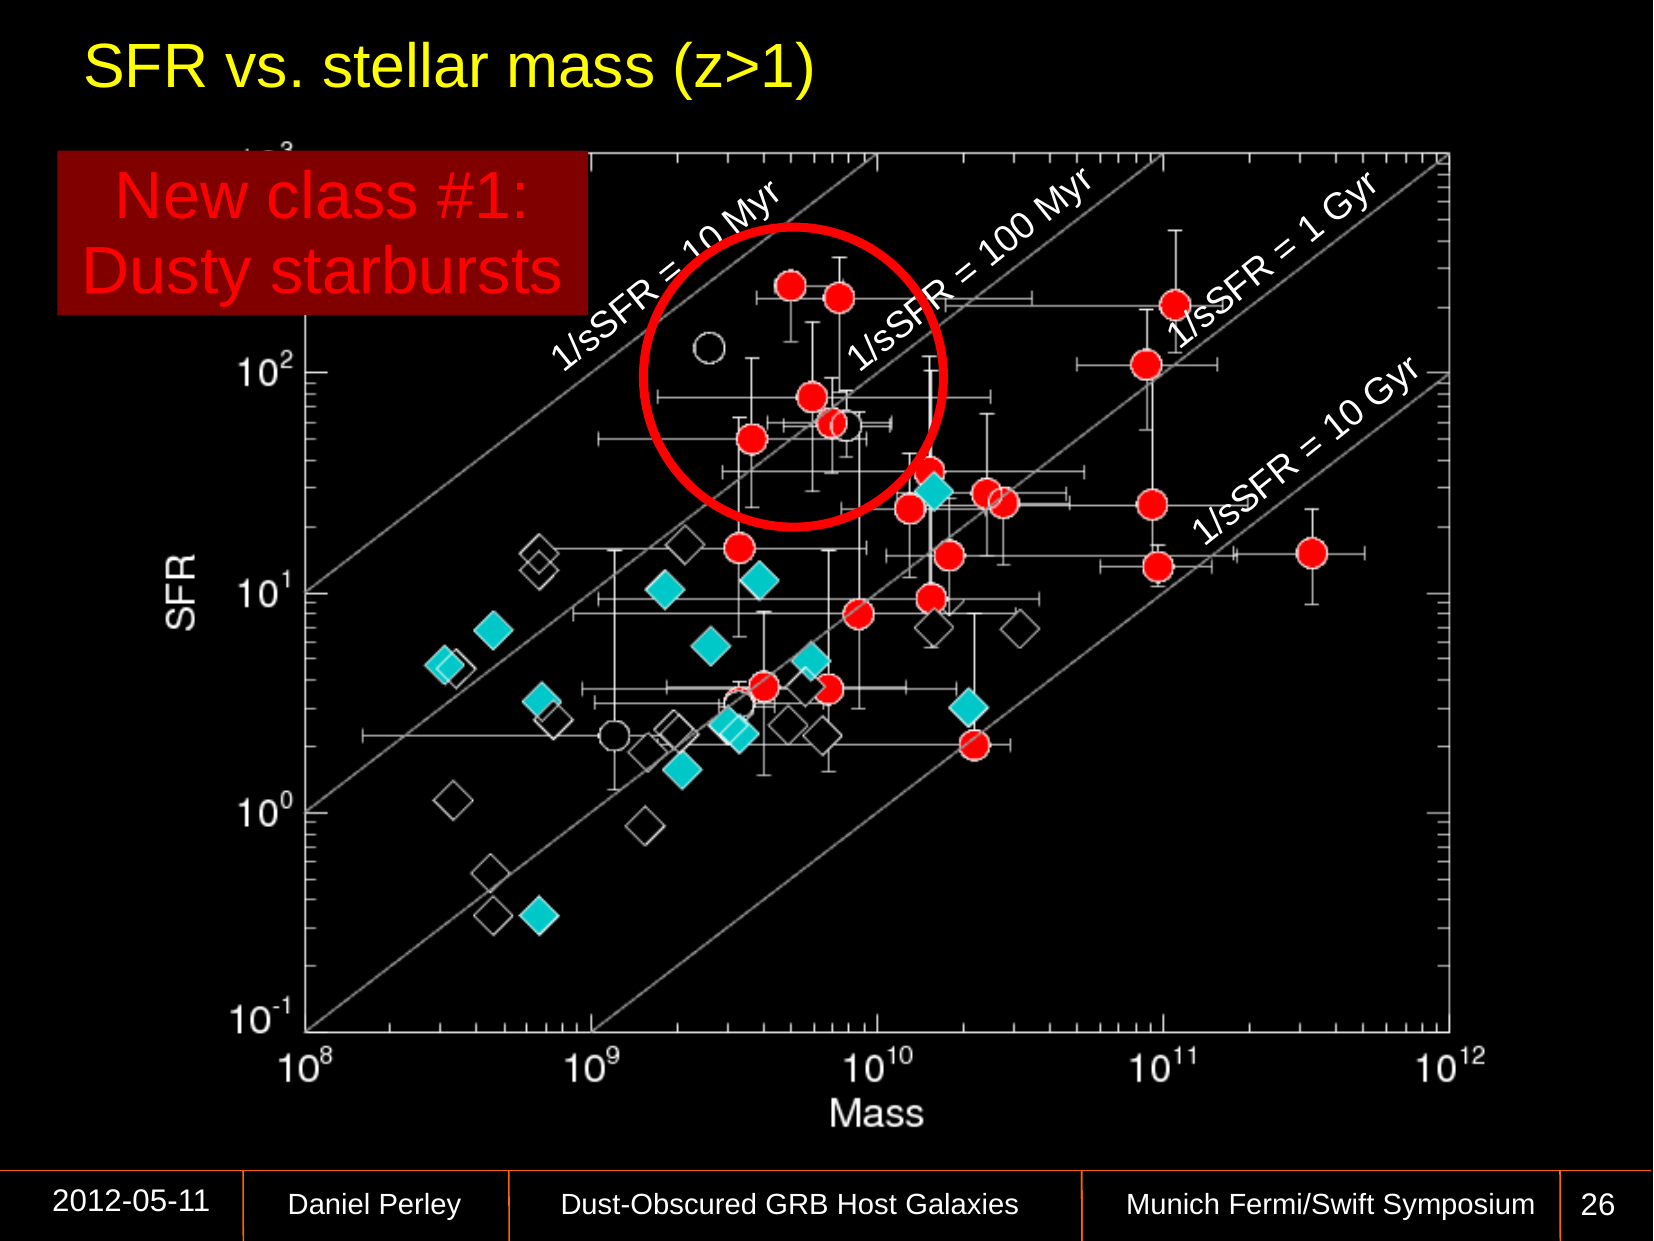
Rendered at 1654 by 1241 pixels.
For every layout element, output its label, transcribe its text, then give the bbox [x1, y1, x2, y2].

picture [650, 242, 935, 522]
text_box 1/sSFR = 100 Myr [822, 284, 938, 441]
text_box 1/sSFR = 10 Myr [526, 132, 870, 441]
text_box New class #1: Dusty starbursts [57, 150, 589, 315]
text_box 1/sSFR = 1 Gyr [1141, 138, 1412, 372]
text_box 1/sSFR = 10 Myr [648, 232, 845, 399]
text_box 1/sSFR = 100 Myr [912, 132, 1165, 398]
text_box 1/sSFR = 10 Gyr [1167, 325, 1481, 607]
title SFR vs. stellar mass (z>1) [83, 25, 1573, 107]
picture [150, 122, 1501, 1129]
